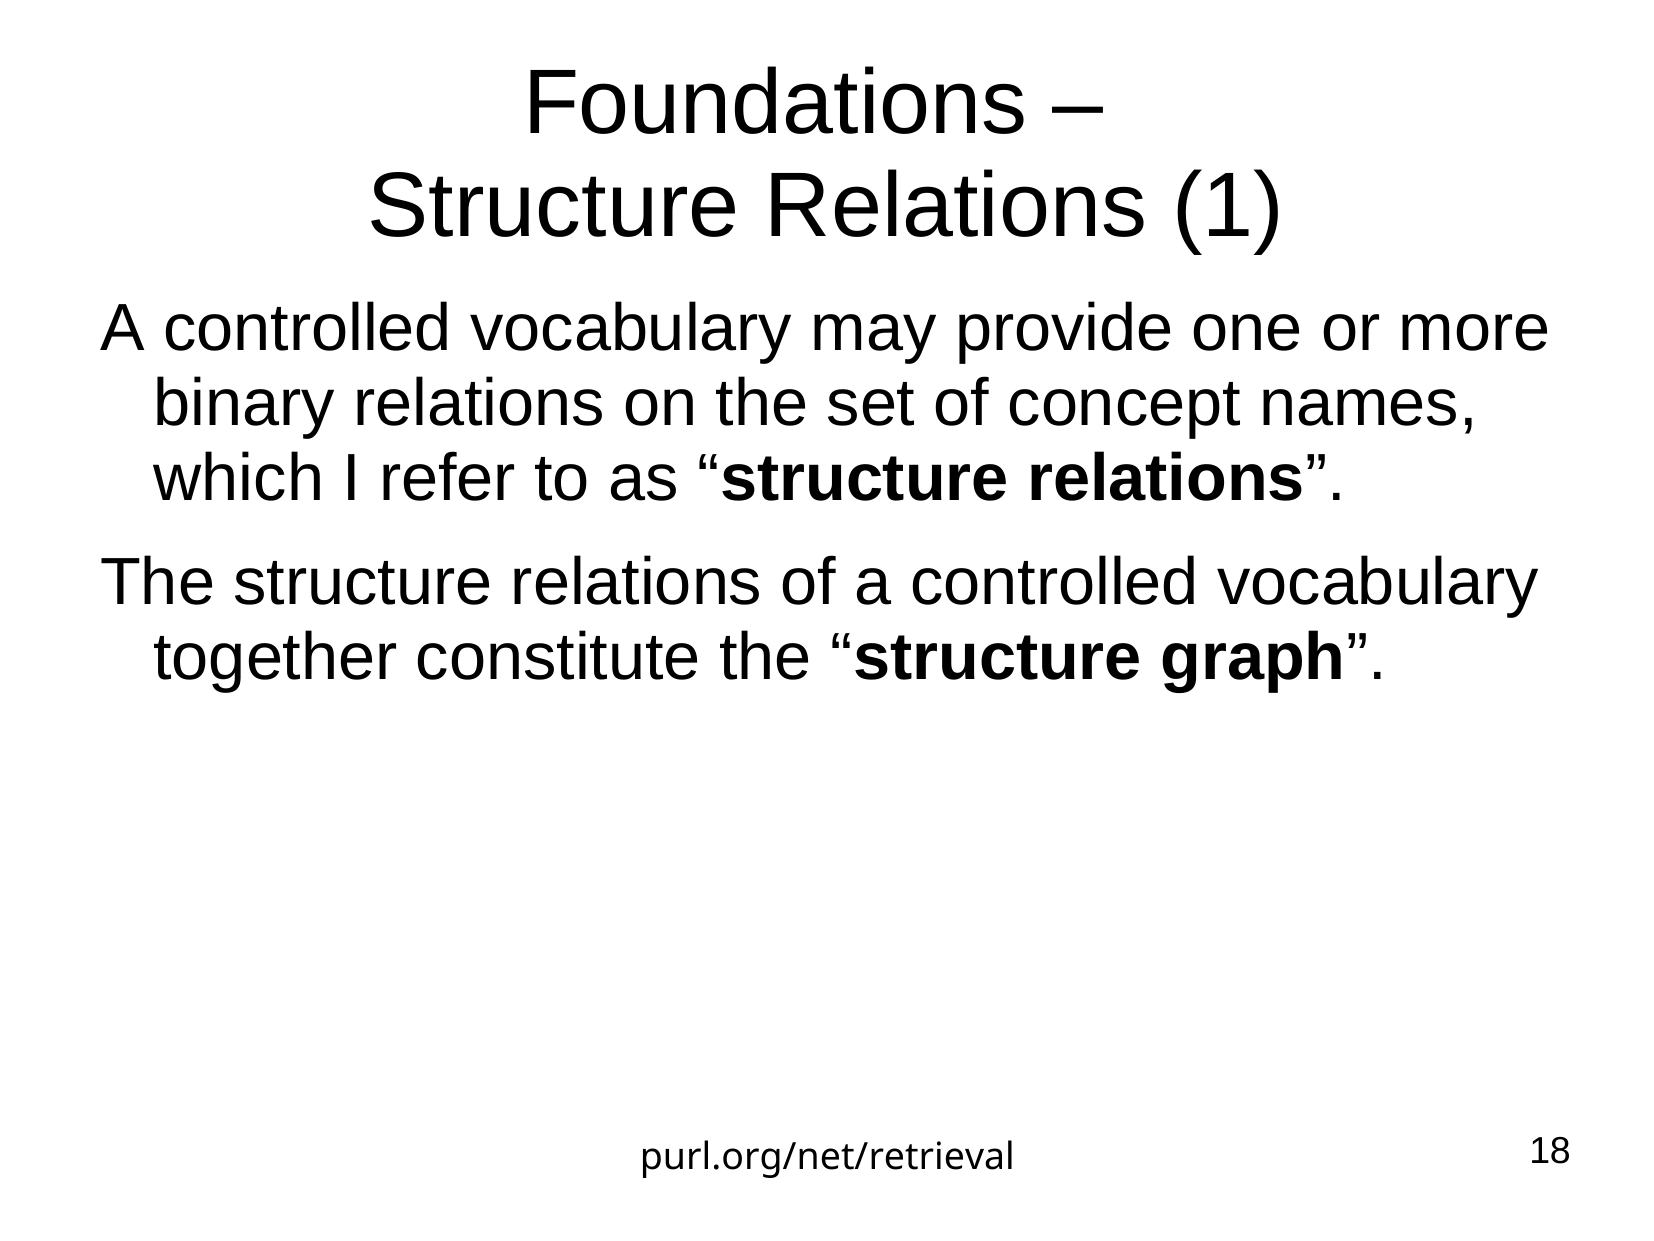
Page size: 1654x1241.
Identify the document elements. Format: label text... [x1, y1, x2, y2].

title Foundations – Structure Relations (1) [82, 49, 1571, 257]
list A controlled vocabulary may provide one or more binary relations on the set of concept names, which I refer to as “structure relations”. The structure relations of a controlled vocabulary together constitute the “structure graph”. [82, 290, 1571, 1109]
